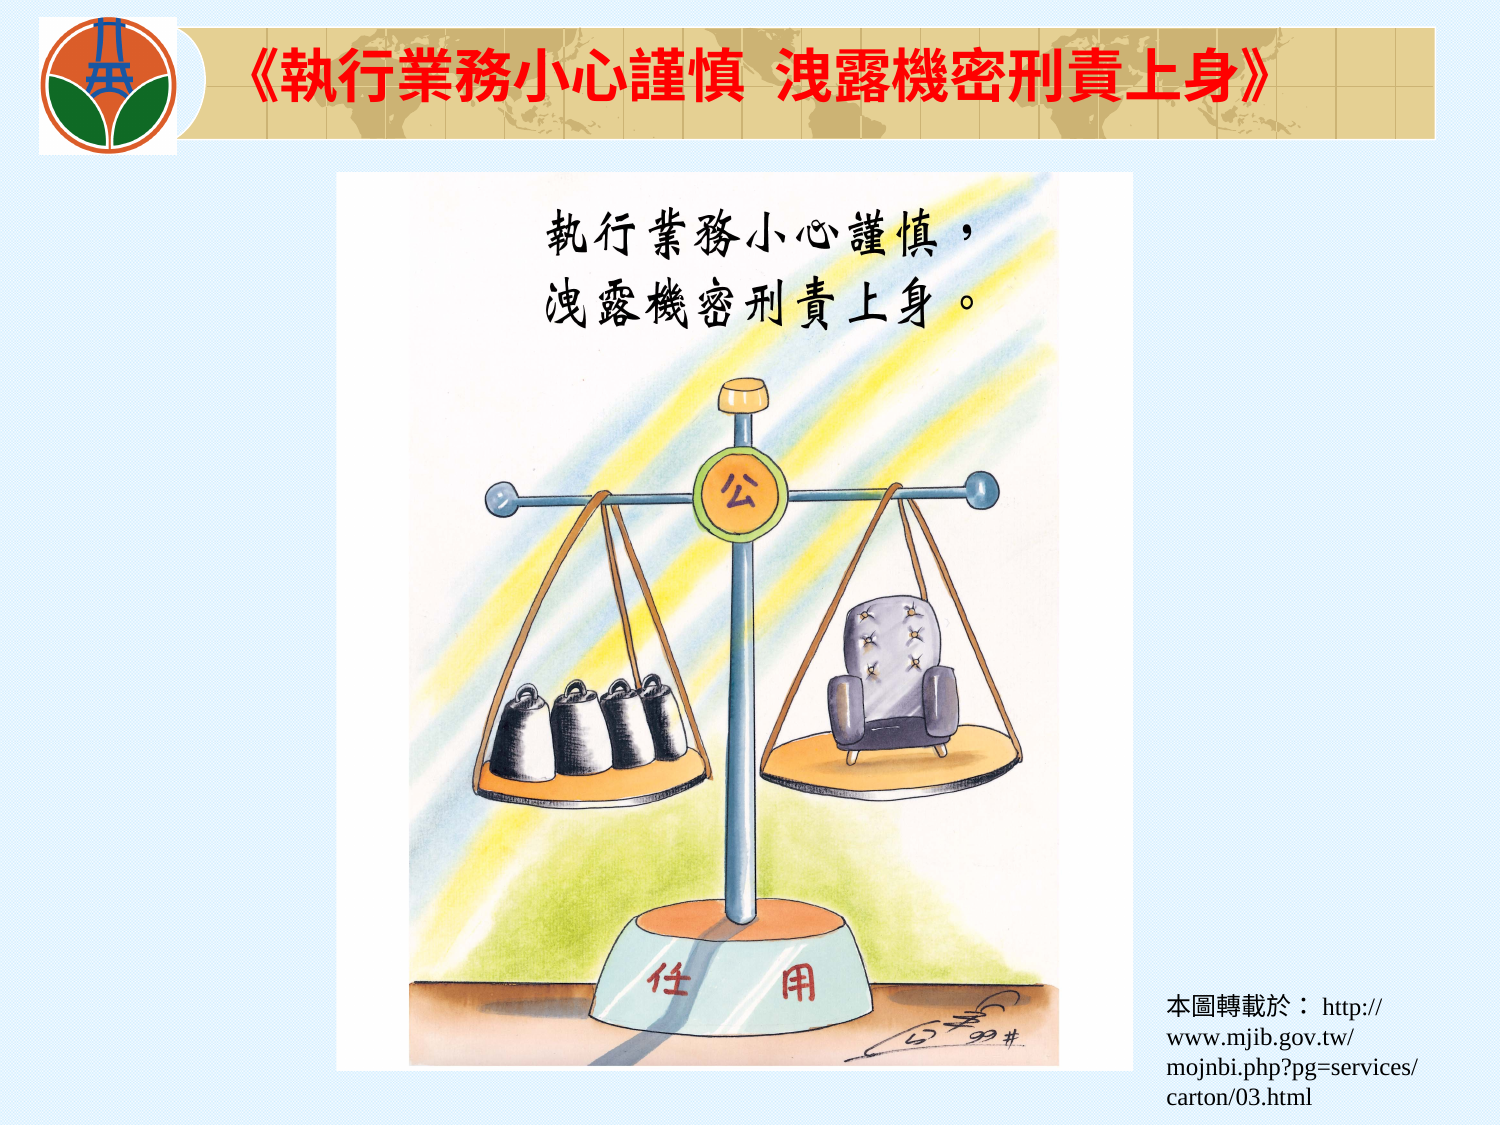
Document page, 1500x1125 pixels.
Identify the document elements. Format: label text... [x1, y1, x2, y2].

picture [0, 0, 1500, 1125]
list 本圖轉載於：http://www.mjib.gov.tw/mojnbi.php?pg=services/carton/03.html [1151, 983, 1471, 1125]
text_box 《執行業務小心謹慎 洩露機密刑責上身》 [206, 31, 1424, 117]
